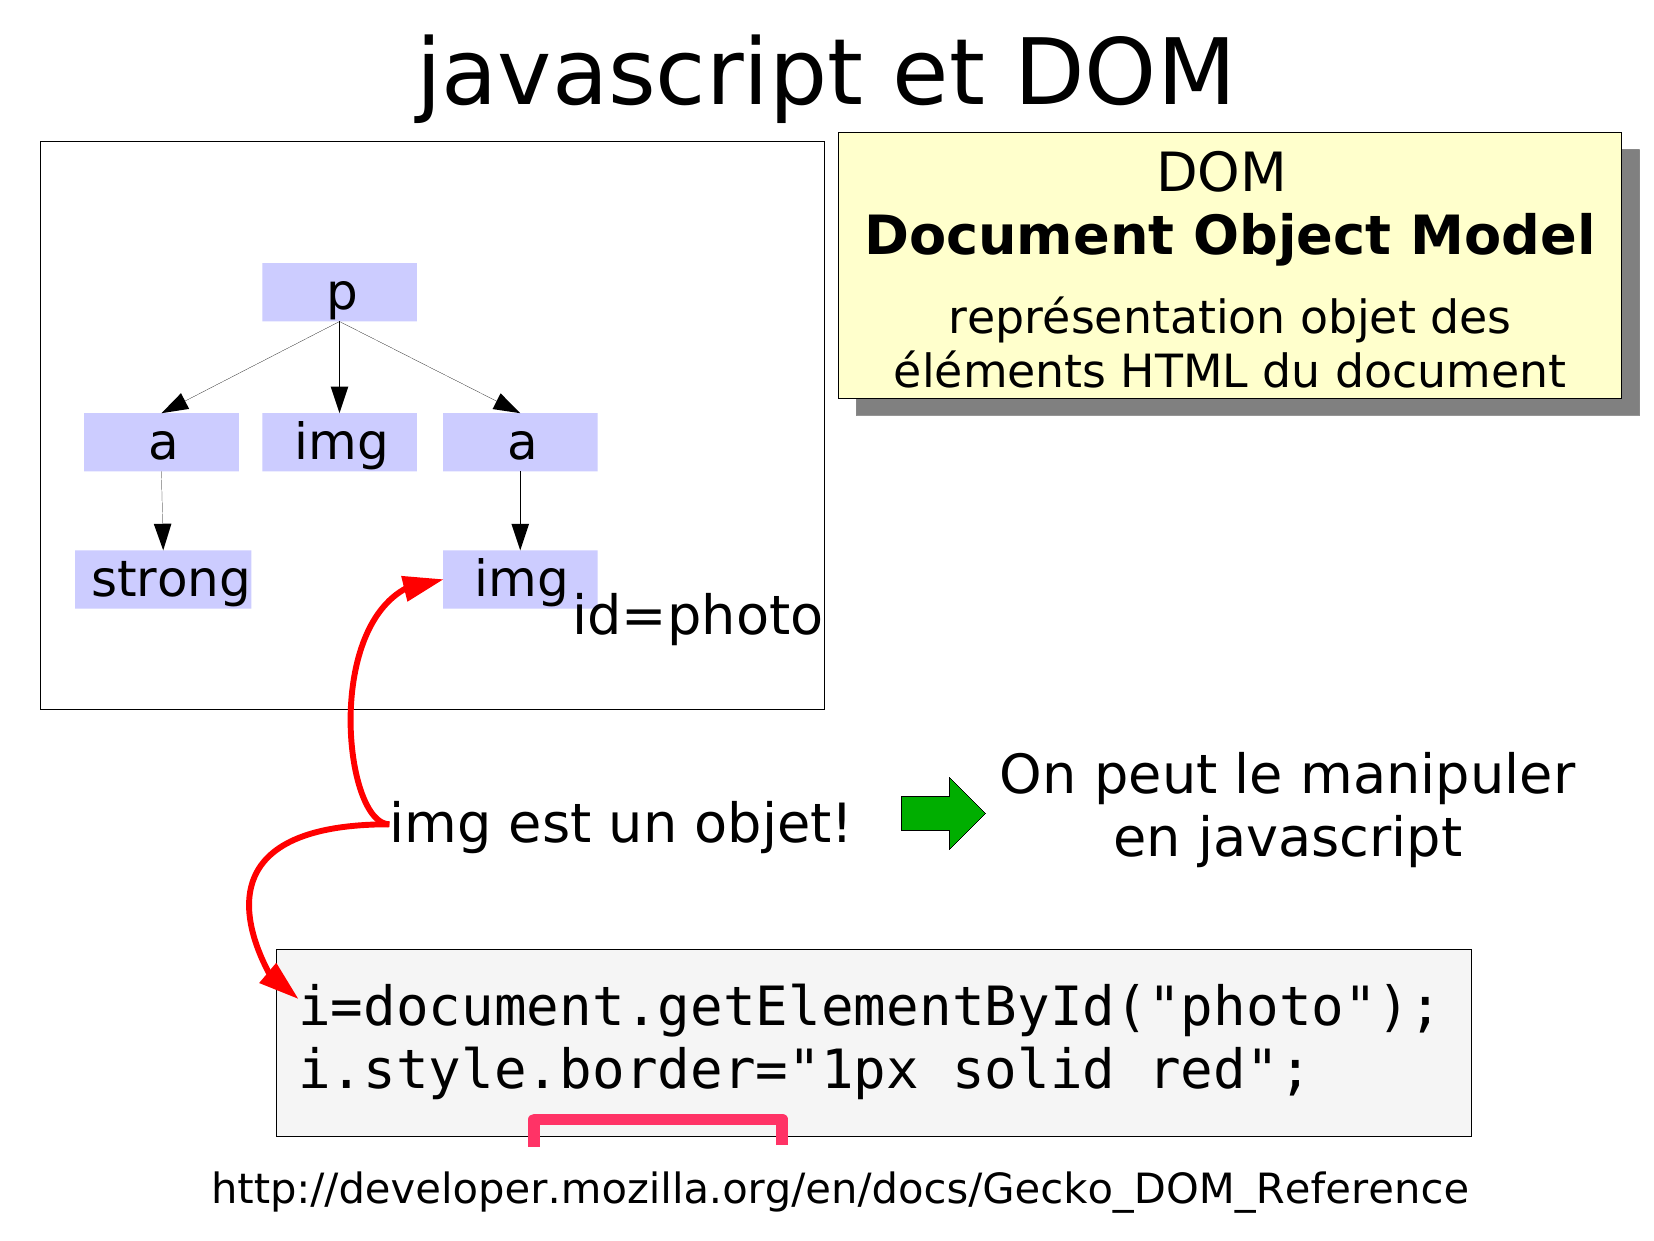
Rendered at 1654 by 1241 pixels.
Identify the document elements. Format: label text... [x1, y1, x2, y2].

text_box img [443, 550, 598, 609]
text_box DOM Document Object Model représentation objet des éléments HTML du document [864, 141, 1636, 399]
text_box [540, 1125, 776, 1137]
text_box p [262, 263, 417, 322]
text_box a [443, 413, 598, 472]
text_box id=photo [572, 584, 799, 648]
text_box img [262, 413, 417, 472]
text_box [838, 132, 1622, 399]
title javascript et DOM [0, 11, 1654, 134]
text_box [901, 777, 986, 850]
text_box http://developer.mozilla.org/en/docs/Gecko_DOM_Reference [211, 1165, 1344, 1214]
text_box strong [75, 550, 234, 609]
text_box On peut le manipuler en javascript [999, 743, 1640, 870]
text_box img est un objet! [389, 792, 808, 856]
text_box i=document.getElementById("photo"); i.style.border="1px solid red"; [298, 975, 1445, 1102]
text_box [276, 949, 1472, 1137]
text_box a [84, 413, 239, 472]
